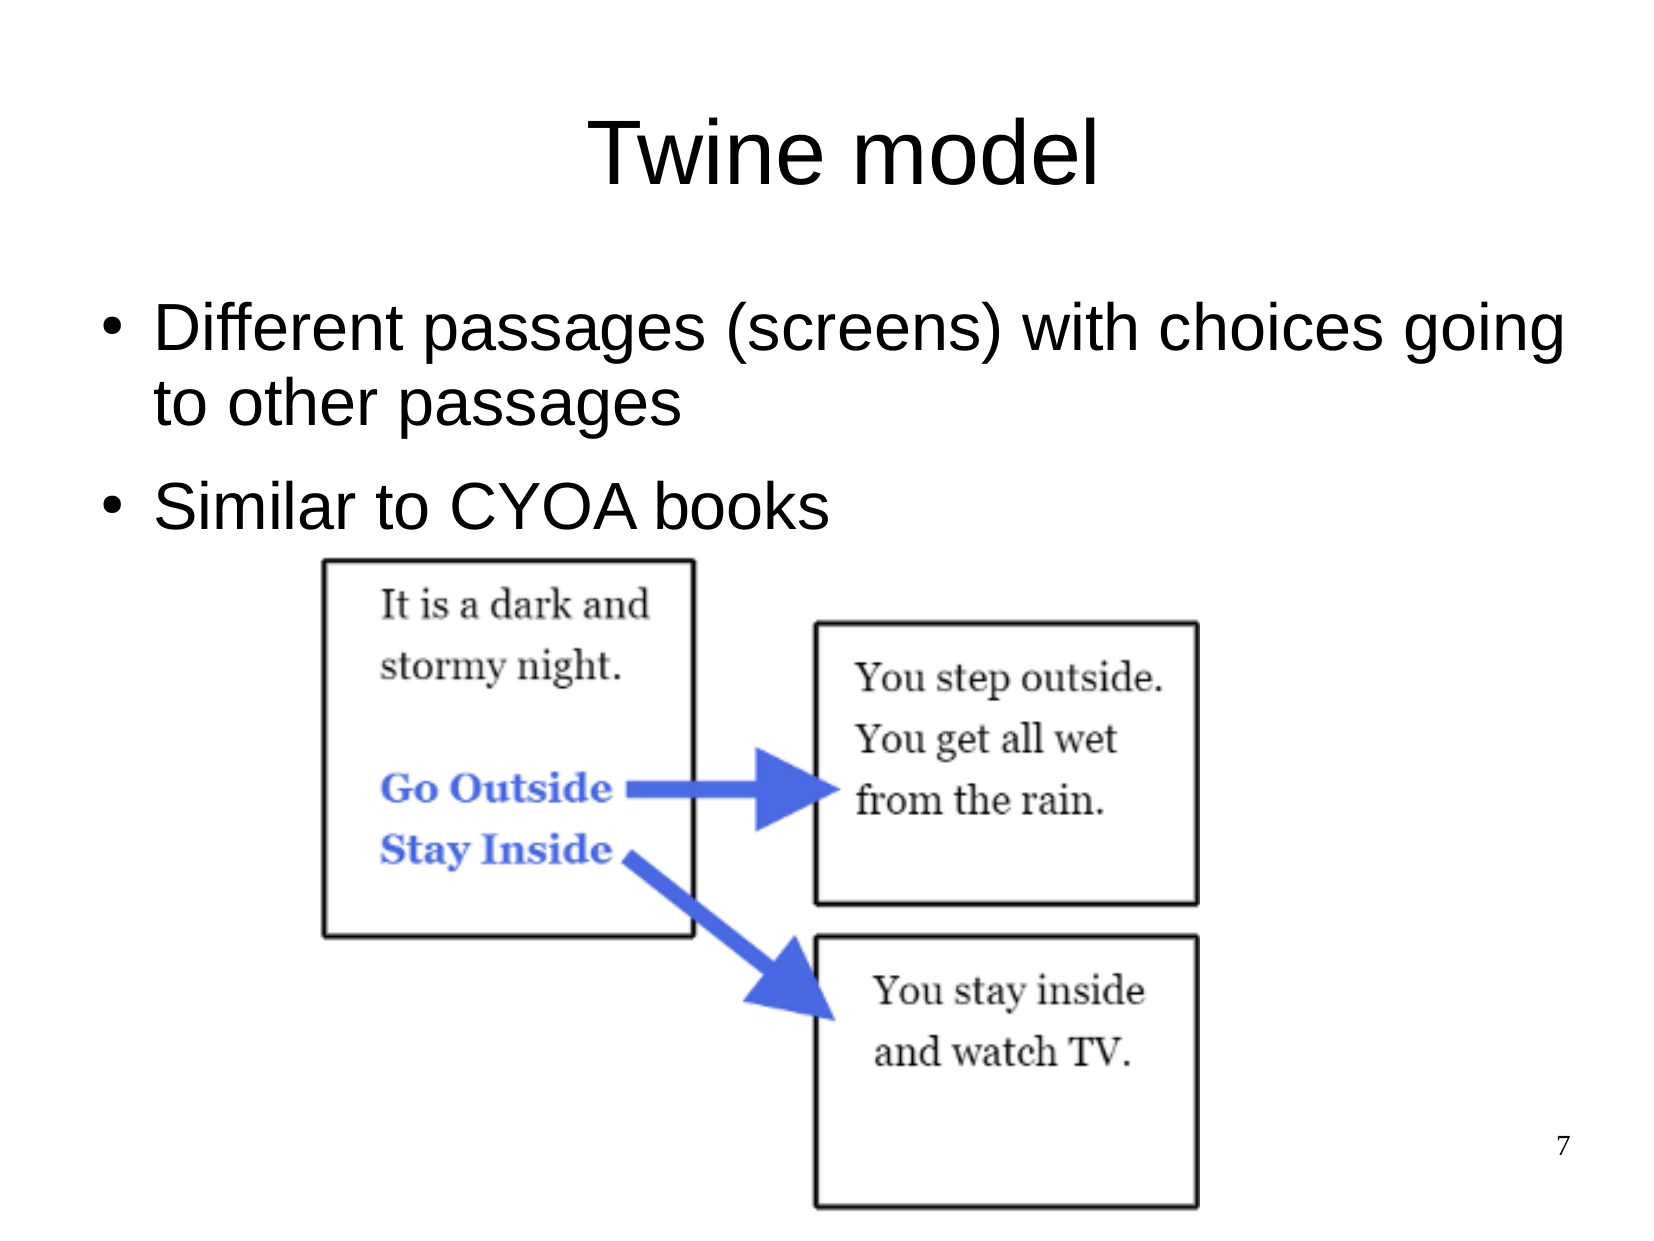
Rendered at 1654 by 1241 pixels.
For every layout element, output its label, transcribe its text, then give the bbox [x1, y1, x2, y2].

title Twine model [82, 49, 1571, 257]
list Different passages (screens) with choices going to other passages Similar to CYOA books [82, 290, 1571, 1109]
picture [317, 555, 1201, 1216]
